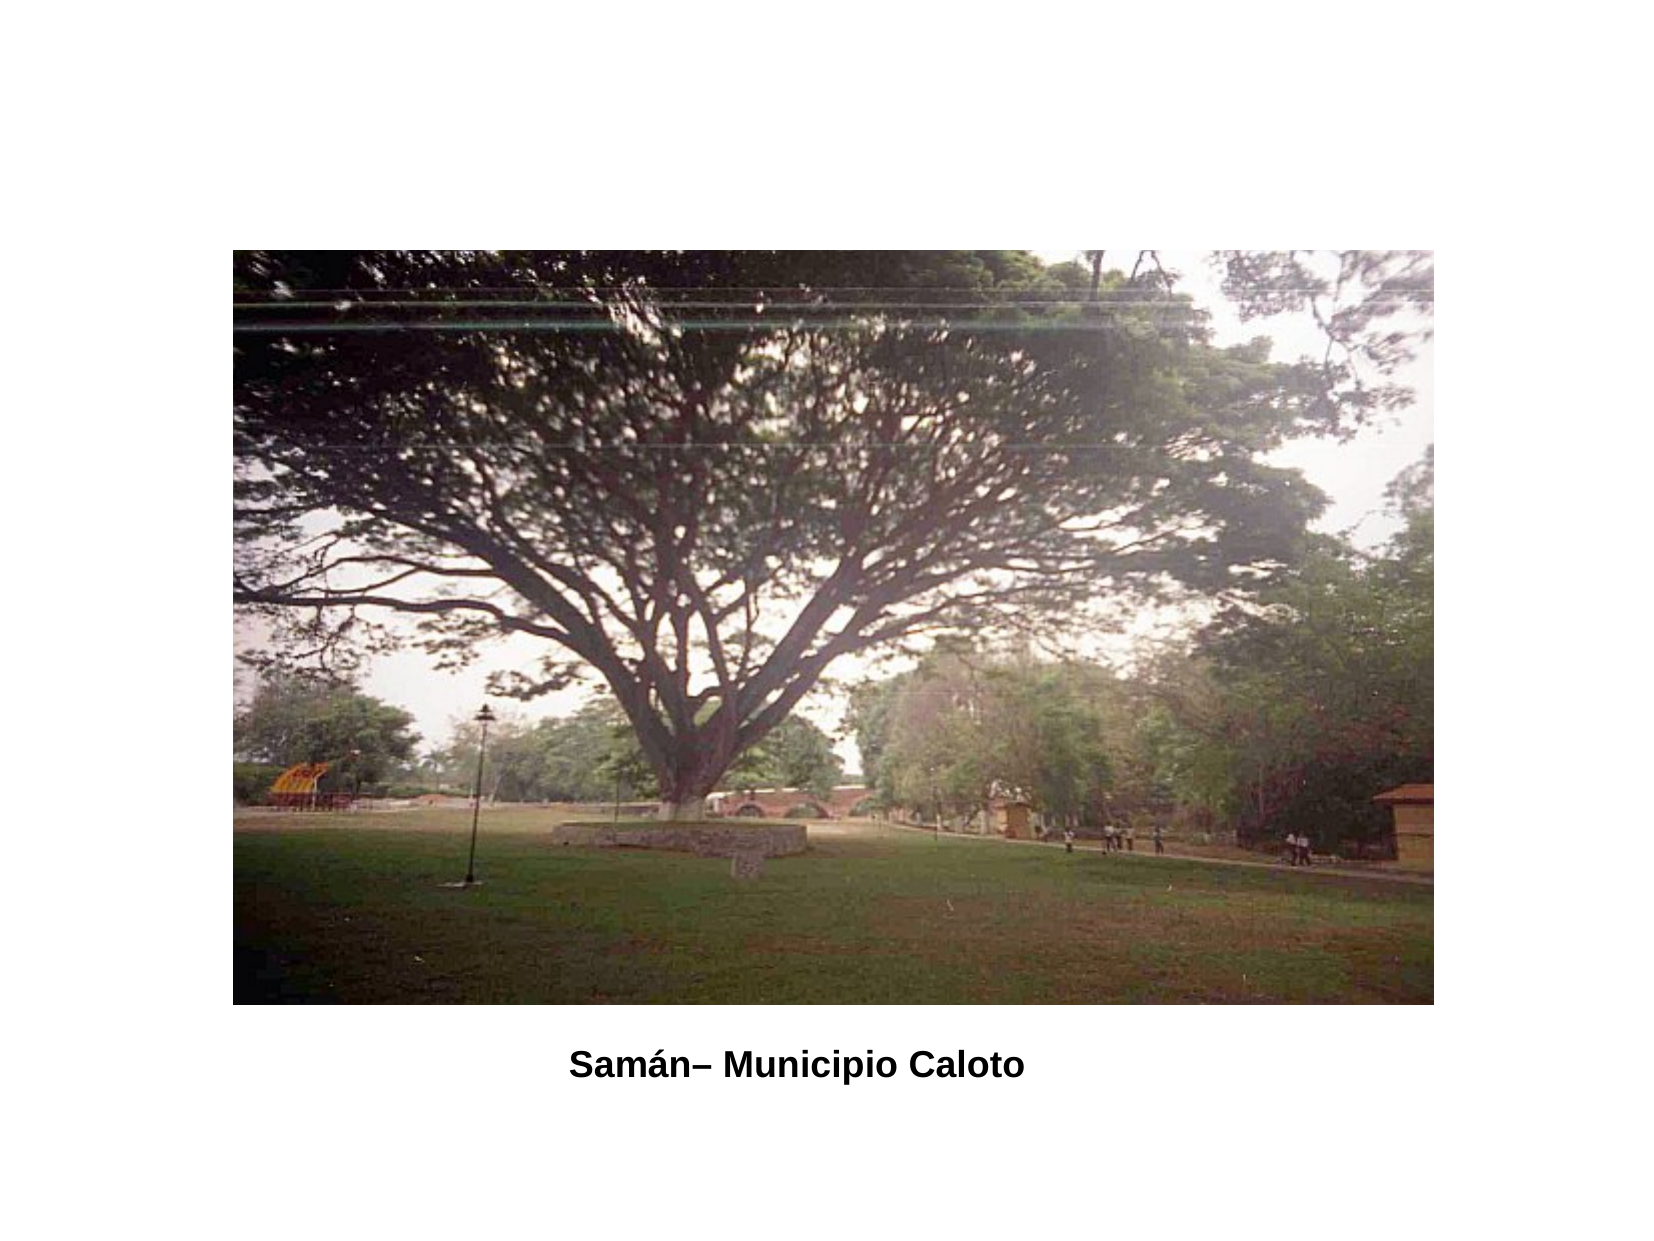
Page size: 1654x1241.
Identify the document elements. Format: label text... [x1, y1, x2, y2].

text_box Samán– Municipio Caloto [383, 1035, 1211, 1094]
picture [233, 250, 1434, 1005]
